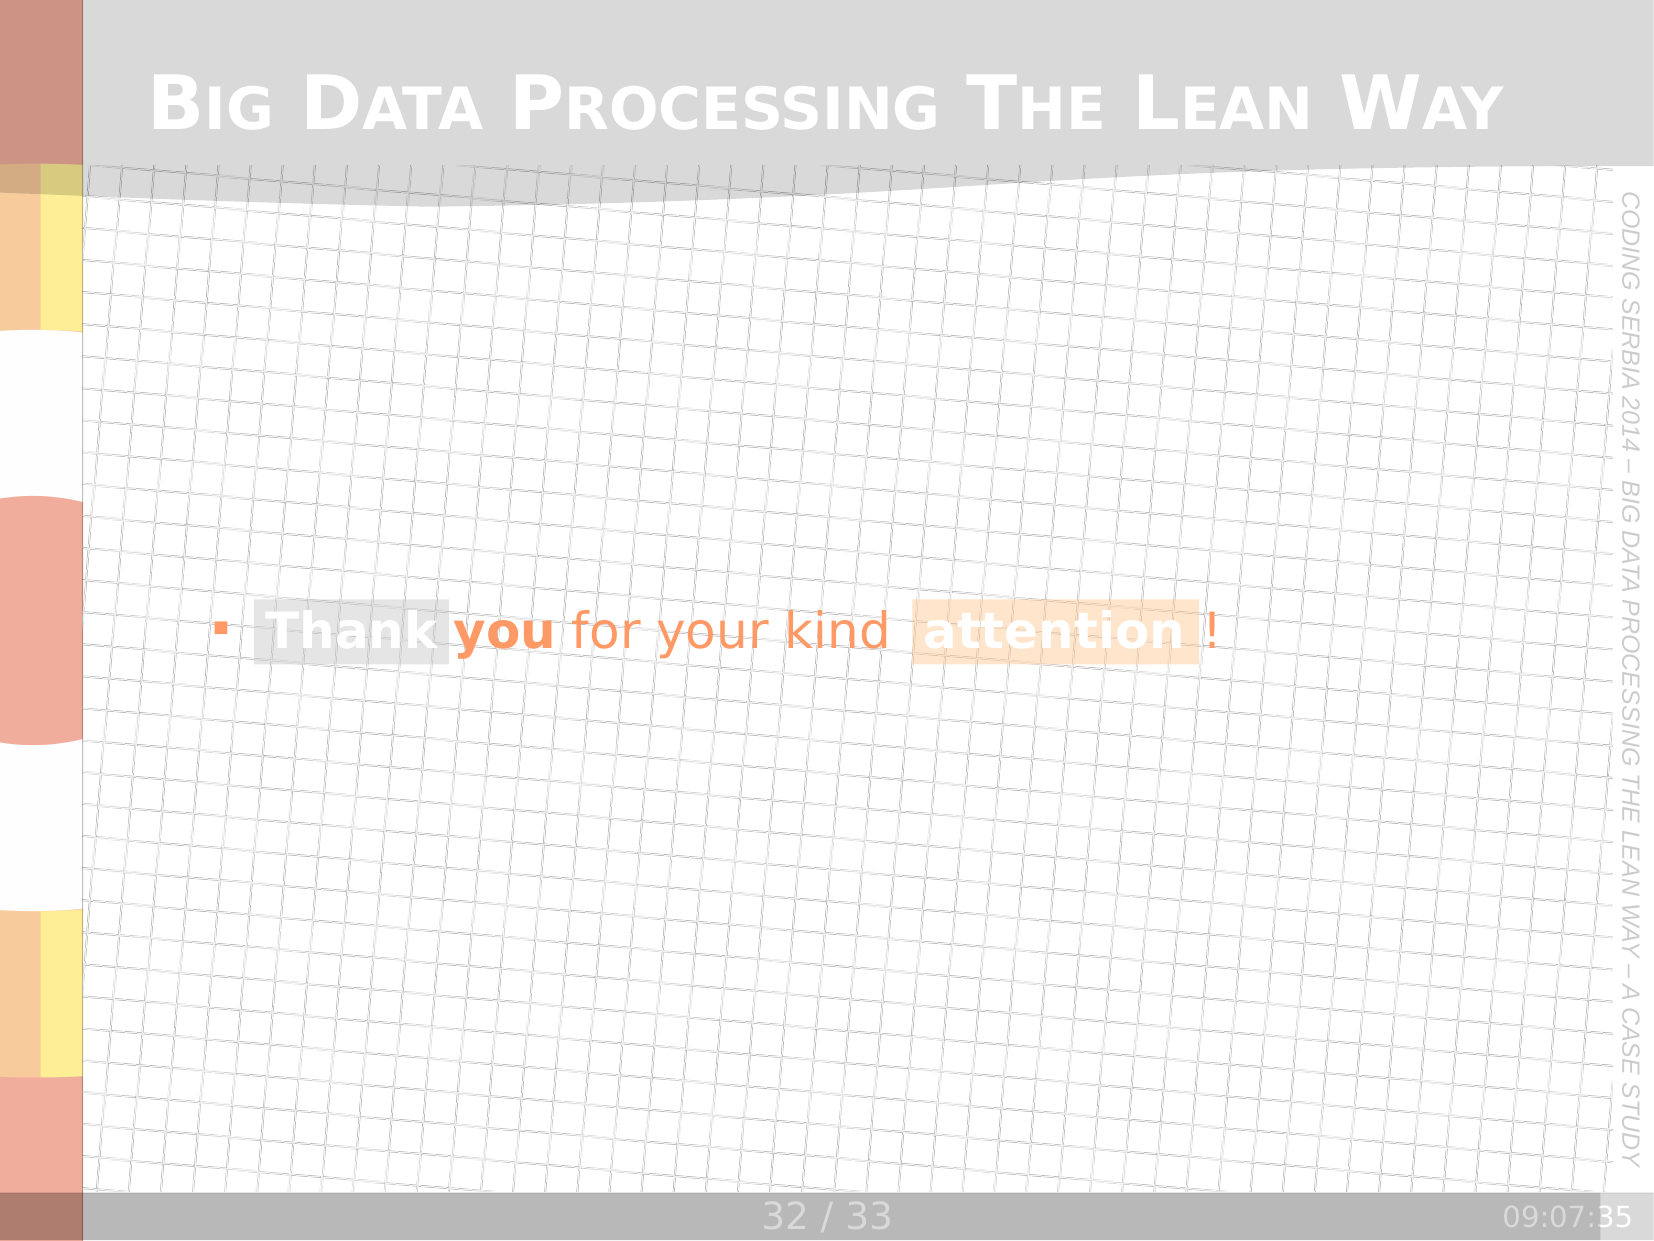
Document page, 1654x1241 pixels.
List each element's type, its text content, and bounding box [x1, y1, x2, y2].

text_box [0, 1192, 1601, 1241]
title BIG DATA PROCESSING THE LEAN WAY [147, 41, 1565, 166]
picture [82, 165, 1613, 1192]
list Thank you for your kind attention ! [194, 253, 1554, 1010]
